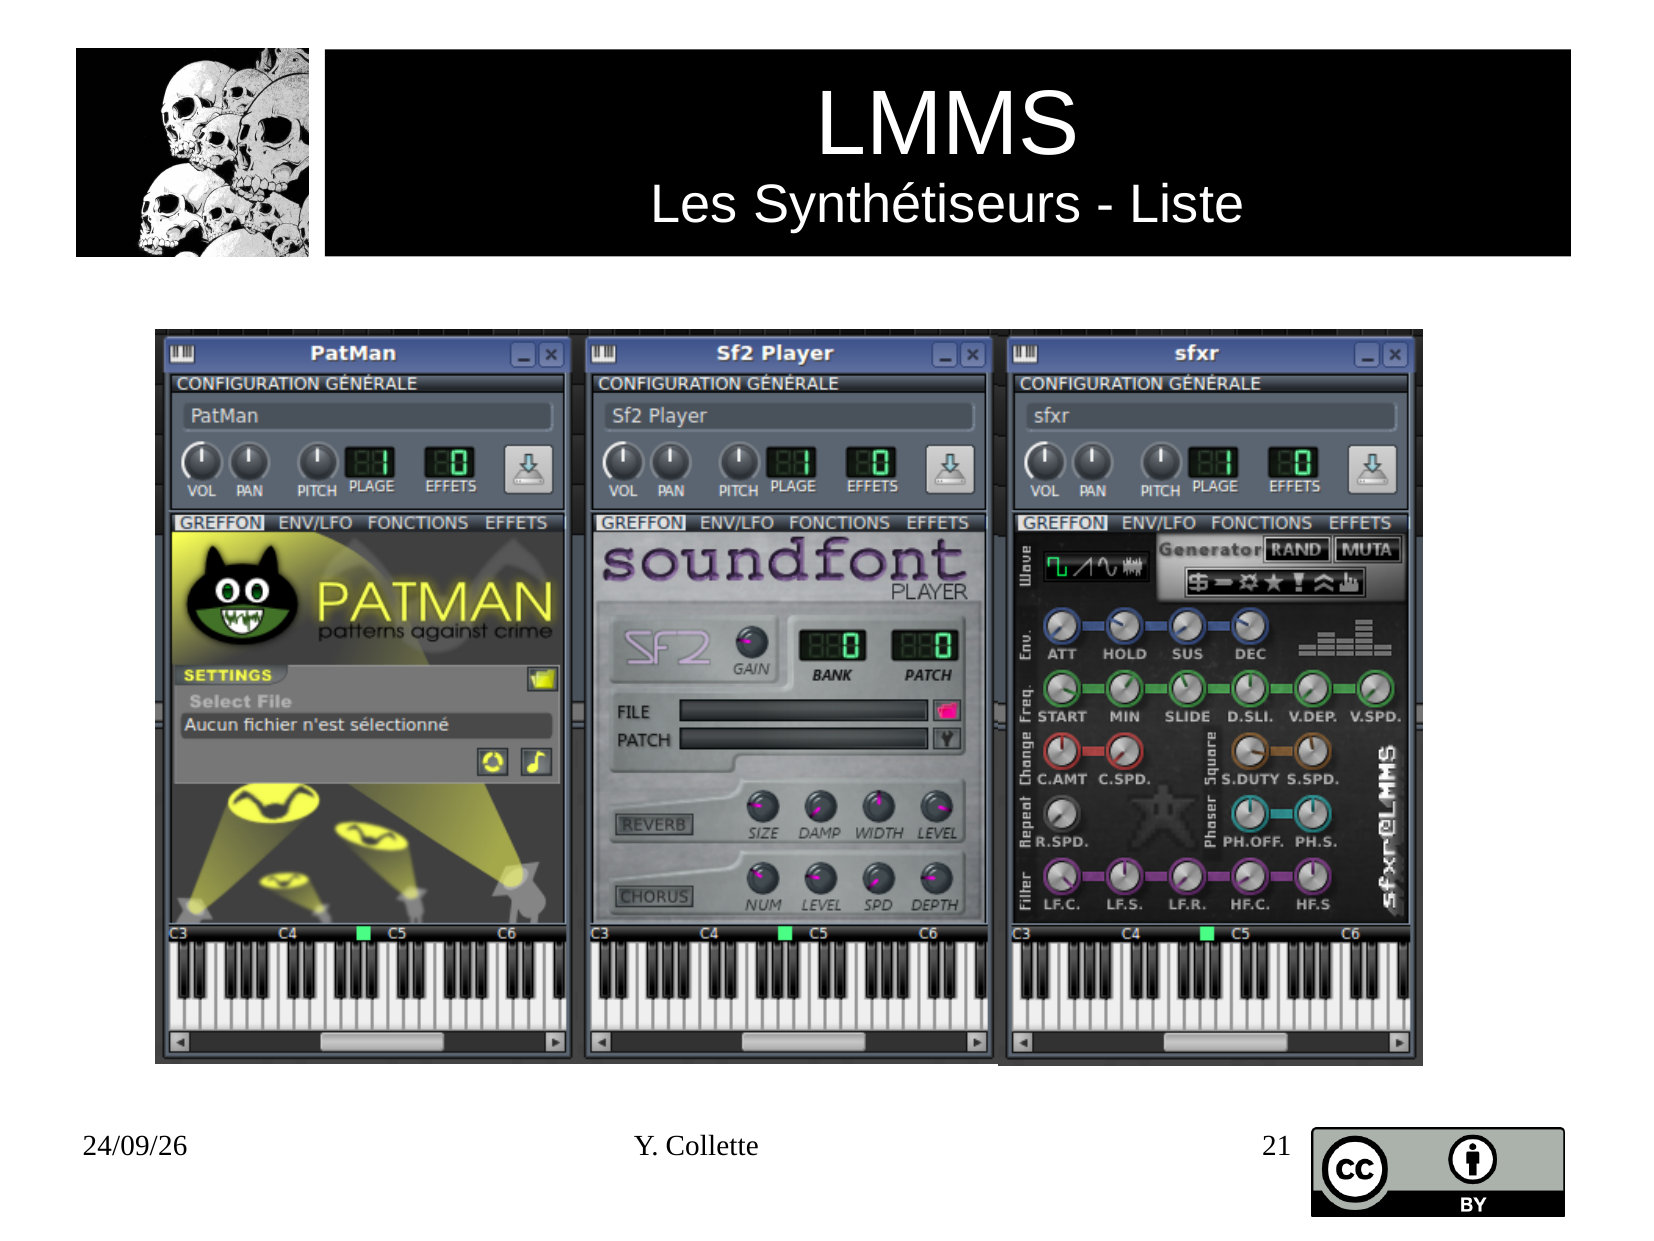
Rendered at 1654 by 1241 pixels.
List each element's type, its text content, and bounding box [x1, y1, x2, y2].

picture [76, 48, 309, 257]
picture [1311, 1127, 1565, 1217]
picture [155, 329, 1423, 1066]
title LMMS Les Synthétiseurs - Liste [324, 49, 1571, 257]
